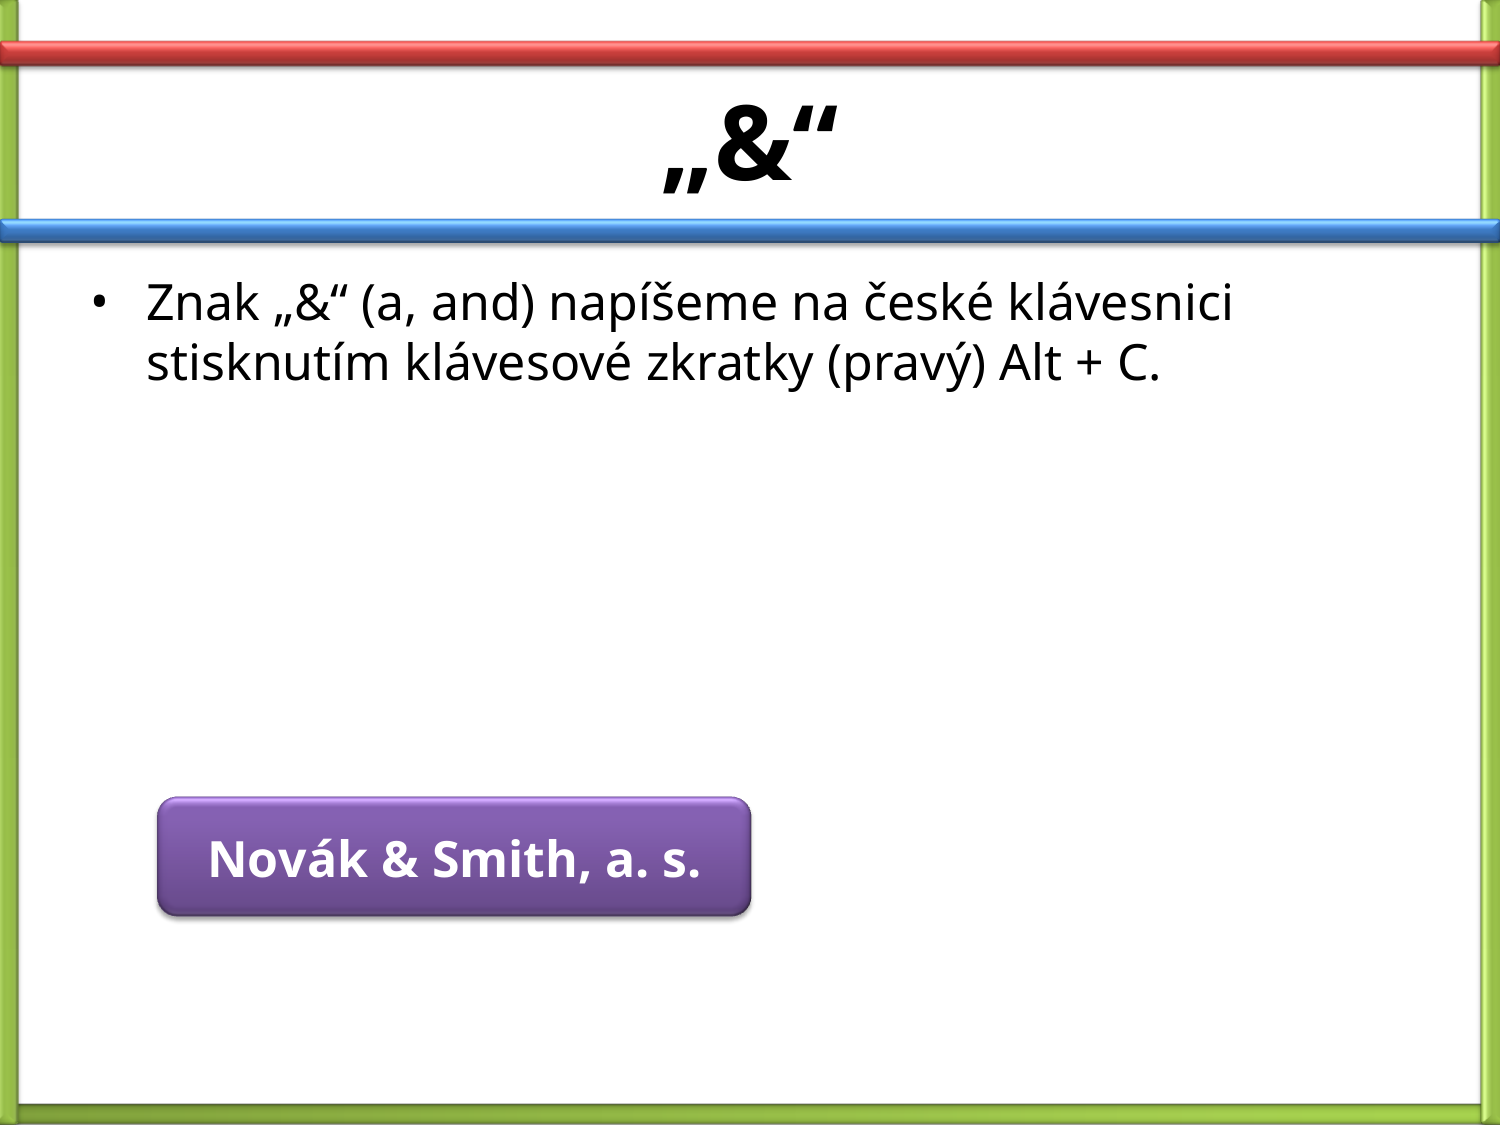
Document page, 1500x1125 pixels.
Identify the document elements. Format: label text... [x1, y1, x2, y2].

list Znak „&“ (a, and) napíšeme na české klávesnici stisknutím klávesové zkratky (pravý) Alt + C. [74, 262, 1424, 1125]
picture [0, 0, 1500, 1125]
text_box Novák & Smith, a. s. [165, 804, 745, 912]
picture [148, 792, 760, 929]
title „&“ [75, 45, 1426, 233]
